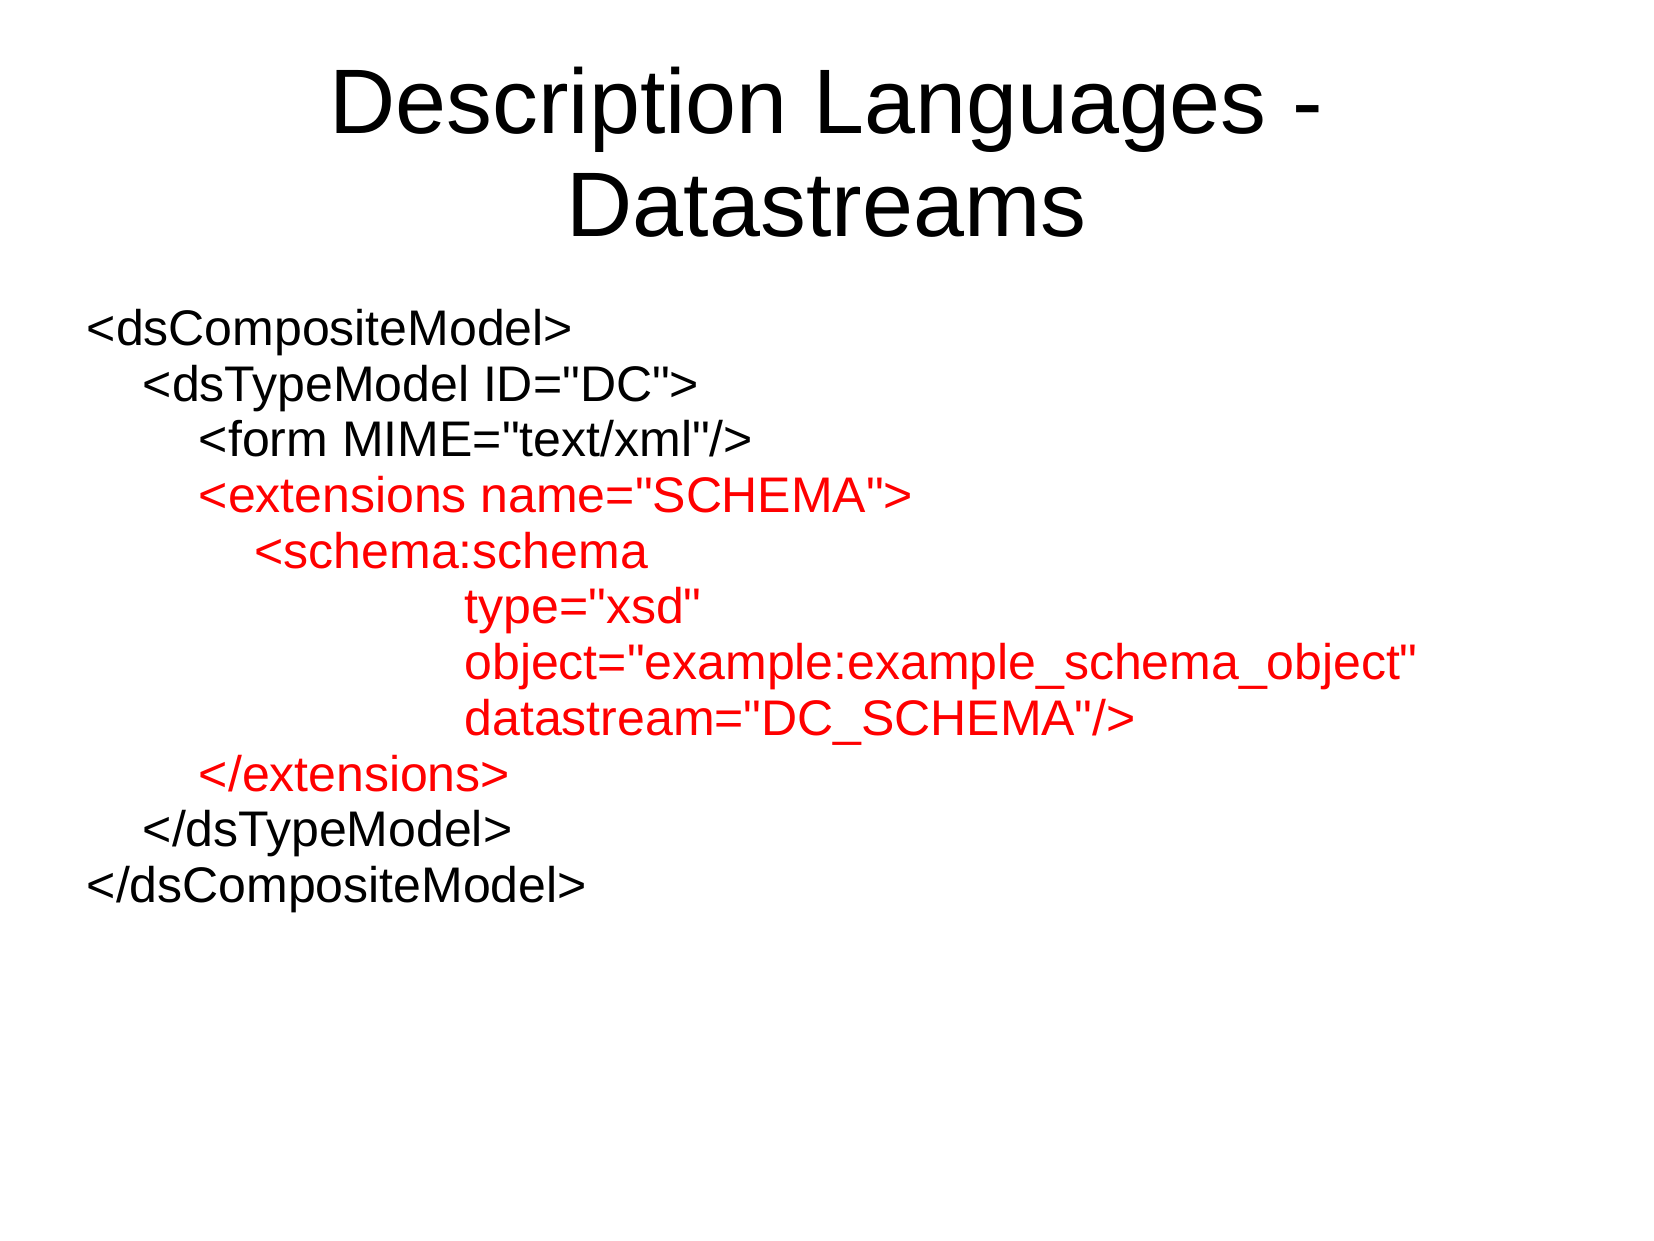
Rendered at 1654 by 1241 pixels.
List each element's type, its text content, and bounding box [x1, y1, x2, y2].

subtitle <dsCompositeModel> <dsTypeModel ID="DC"> <form MIME="text/xml"/> <extensions name="SCHEMA"> <schema:schema type="xsd" object="example:example_schema_object" datastream="DC_SCHEMA"/> </extensions> </dsTypeModel> </dsCompositeModel> [86, 300, 1576, 1119]
list [82, 290, 1571, 1109]
title Description Languages - Datastreams [82, 49, 1571, 257]
